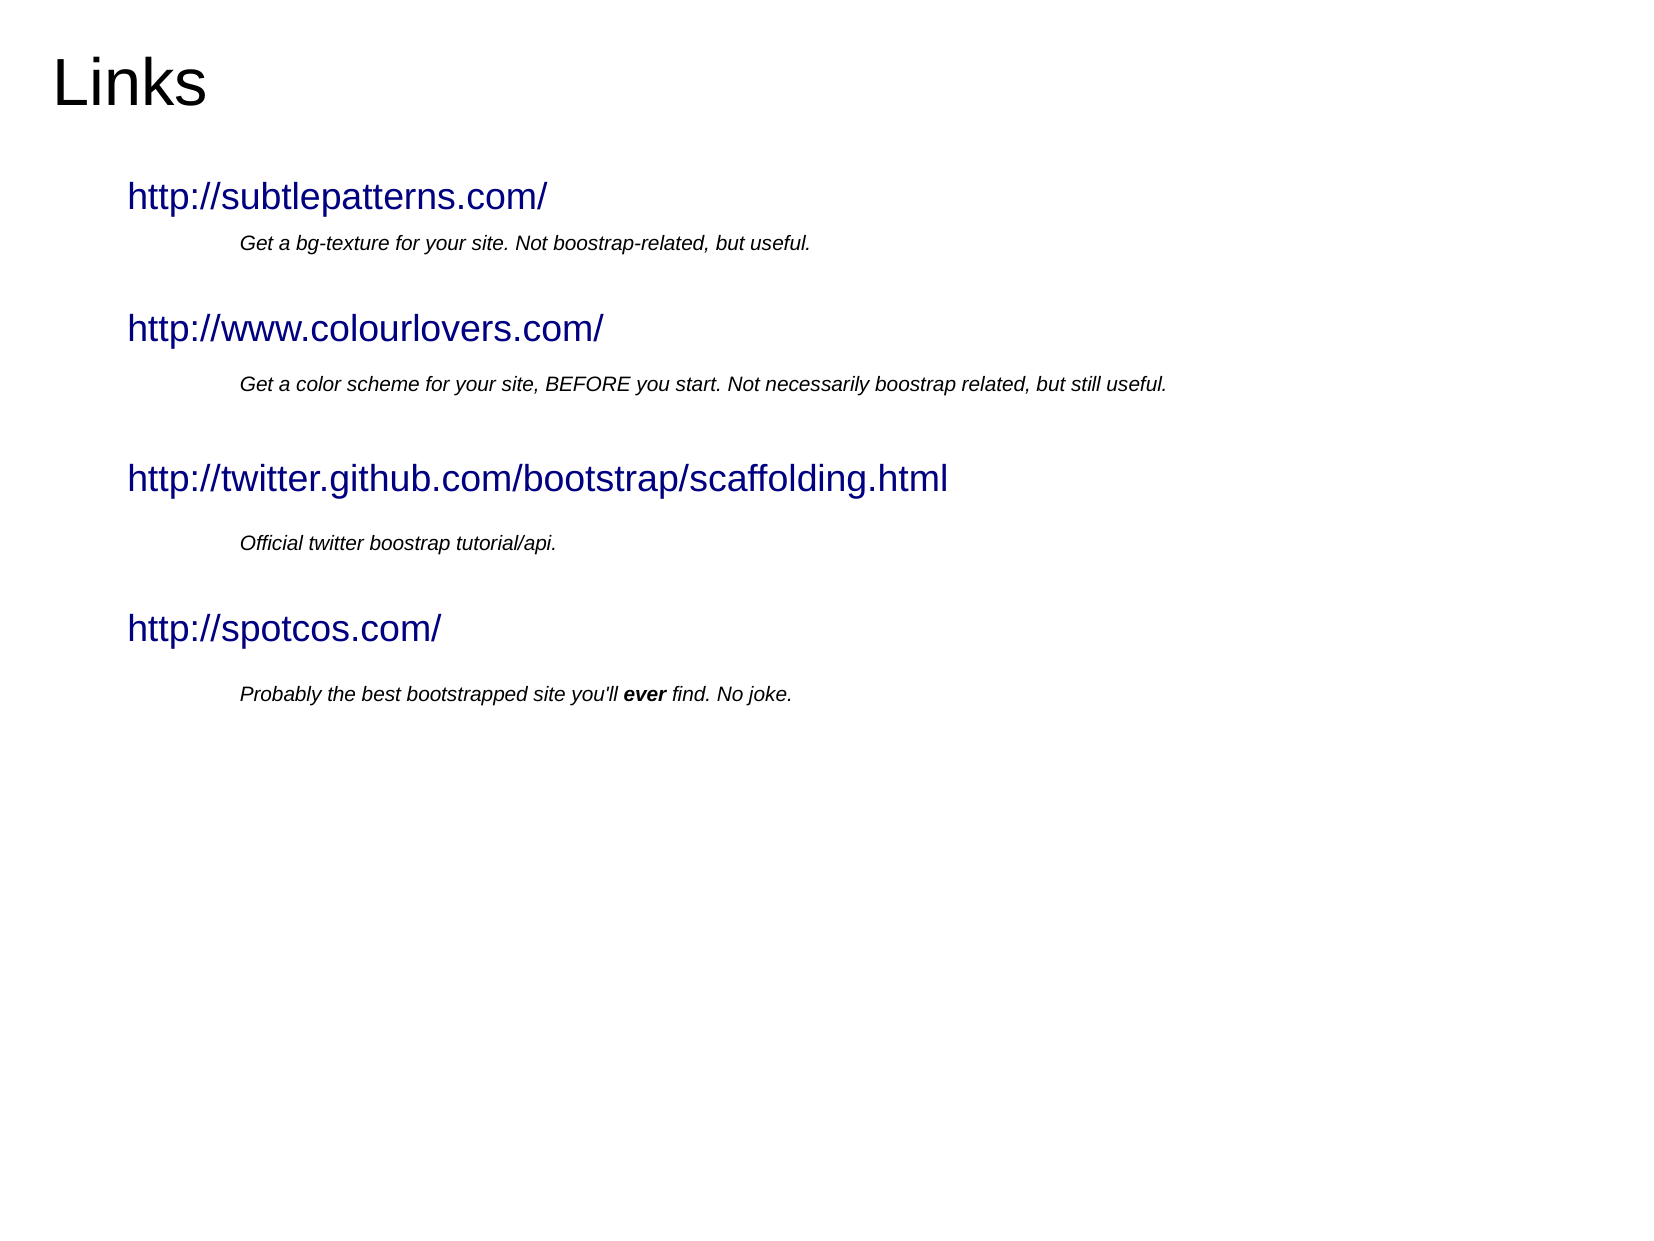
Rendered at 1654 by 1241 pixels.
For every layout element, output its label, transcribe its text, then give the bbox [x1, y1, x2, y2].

text_box http://subtlepatterns.com/ [112, 168, 1238, 226]
text_box Get a color scheme for your site, BEFORE you start. Not necessarily boostrap related, but still useful. [225, 364, 1201, 403]
text_box http://twitter.github.com/bootstrap/scaffolding.html [112, 450, 1051, 507]
text_box http://spotcos.com/ [112, 600, 1238, 657]
text_box Official twitter boostrap tutorial/api. [225, 524, 1201, 563]
text_box http://www.colourlovers.com/ [112, 300, 1163, 357]
text_box Links [37, 37, 1201, 128]
text_box Get a bg-texture for your site. Not boostrap-related, but useful. [225, 224, 1201, 263]
text_box Probably the best bootstrapped site you'll ever find. No joke. [225, 675, 1201, 714]
